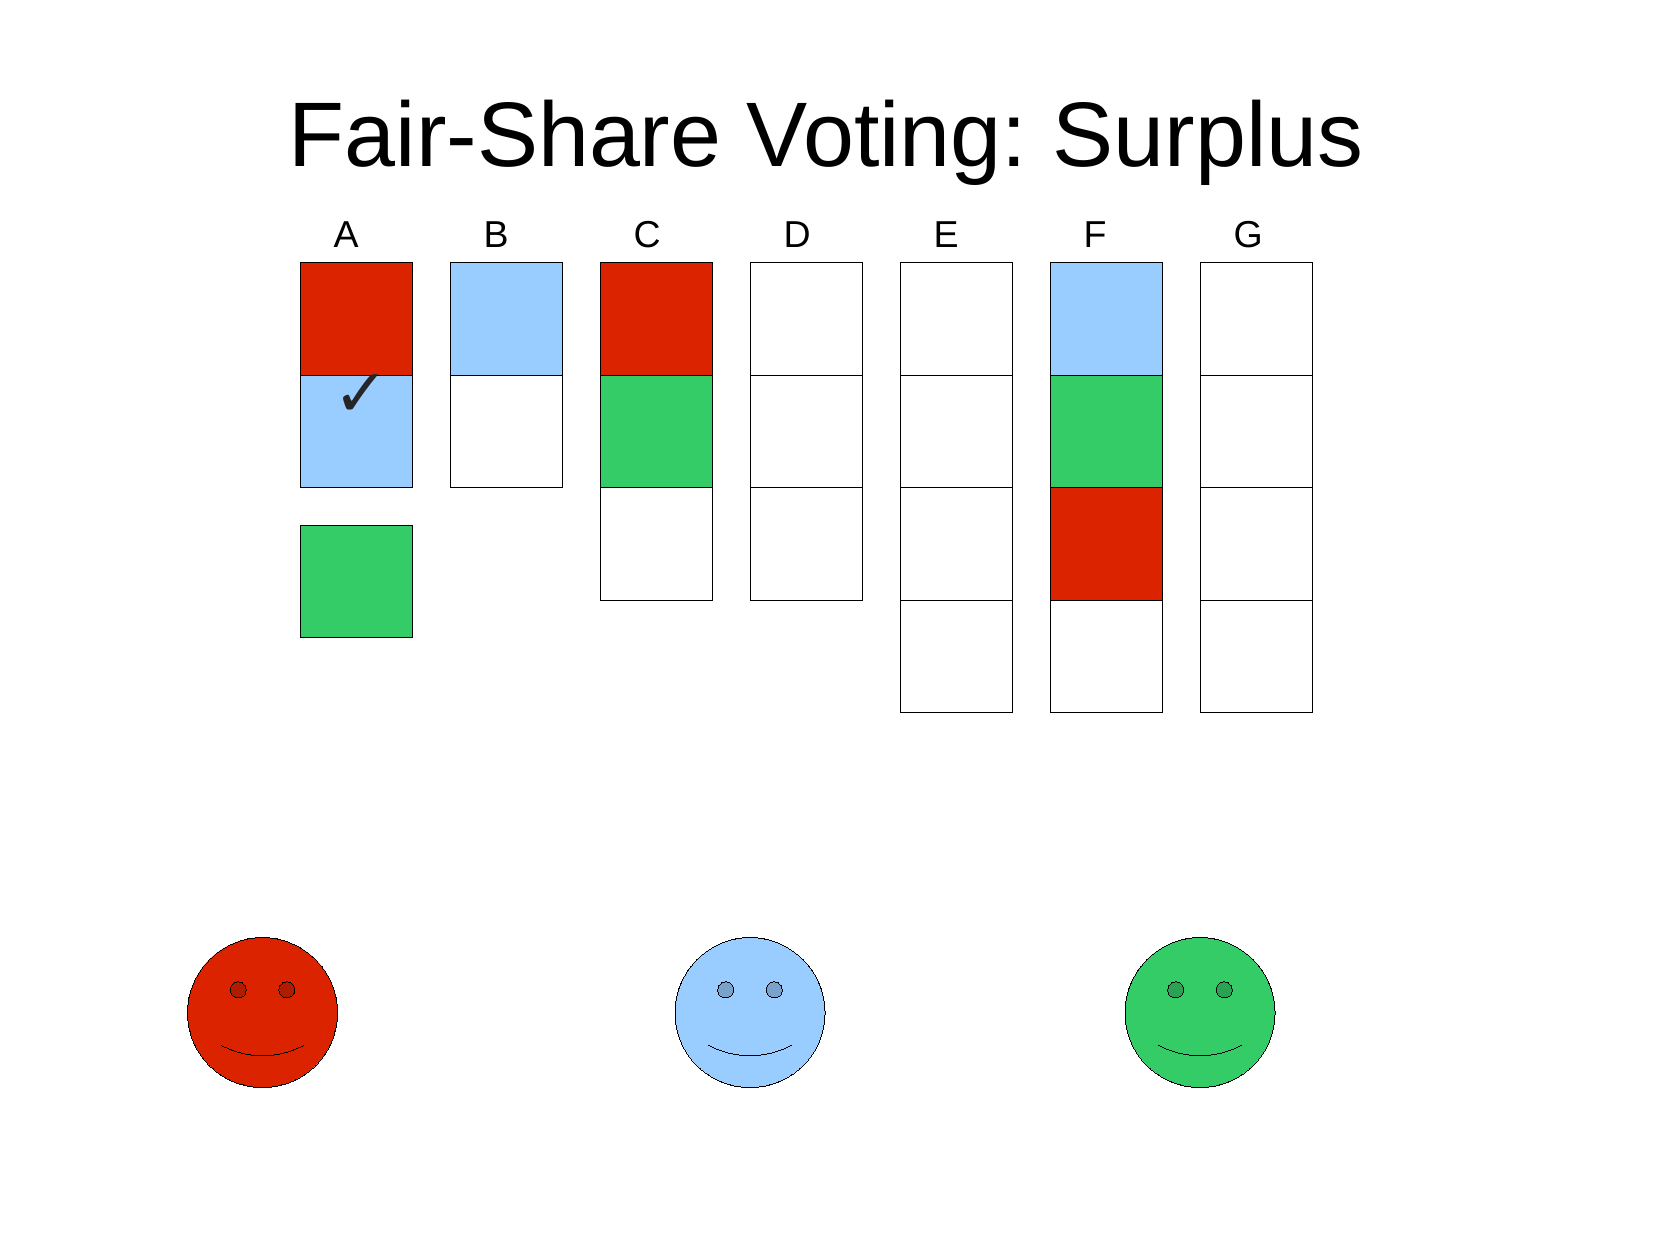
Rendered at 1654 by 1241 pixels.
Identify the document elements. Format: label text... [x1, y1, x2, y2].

text_box [300, 525, 413, 638]
text_box D [768, 205, 826, 263]
text_box [187, 937, 338, 1088]
text_box [600, 262, 713, 601]
text_box [675, 937, 826, 1088]
text_box B [468, 206, 526, 264]
text_box G [1218, 205, 1276, 263]
title Fair-Share Voting: Surplus [82, 31, 1571, 239]
text_box C [618, 205, 675, 263]
text_box ✓ [318, 337, 413, 431]
text_box [1200, 262, 1313, 713]
text_box [450, 262, 563, 488]
text_box [750, 262, 863, 601]
text_box F [1068, 206, 1126, 264]
text_box A [318, 206, 376, 264]
text_box [1125, 937, 1276, 1088]
text_box [900, 262, 1013, 713]
text_box E [918, 206, 975, 264]
text_box [300, 262, 413, 488]
text_box [1050, 262, 1163, 713]
